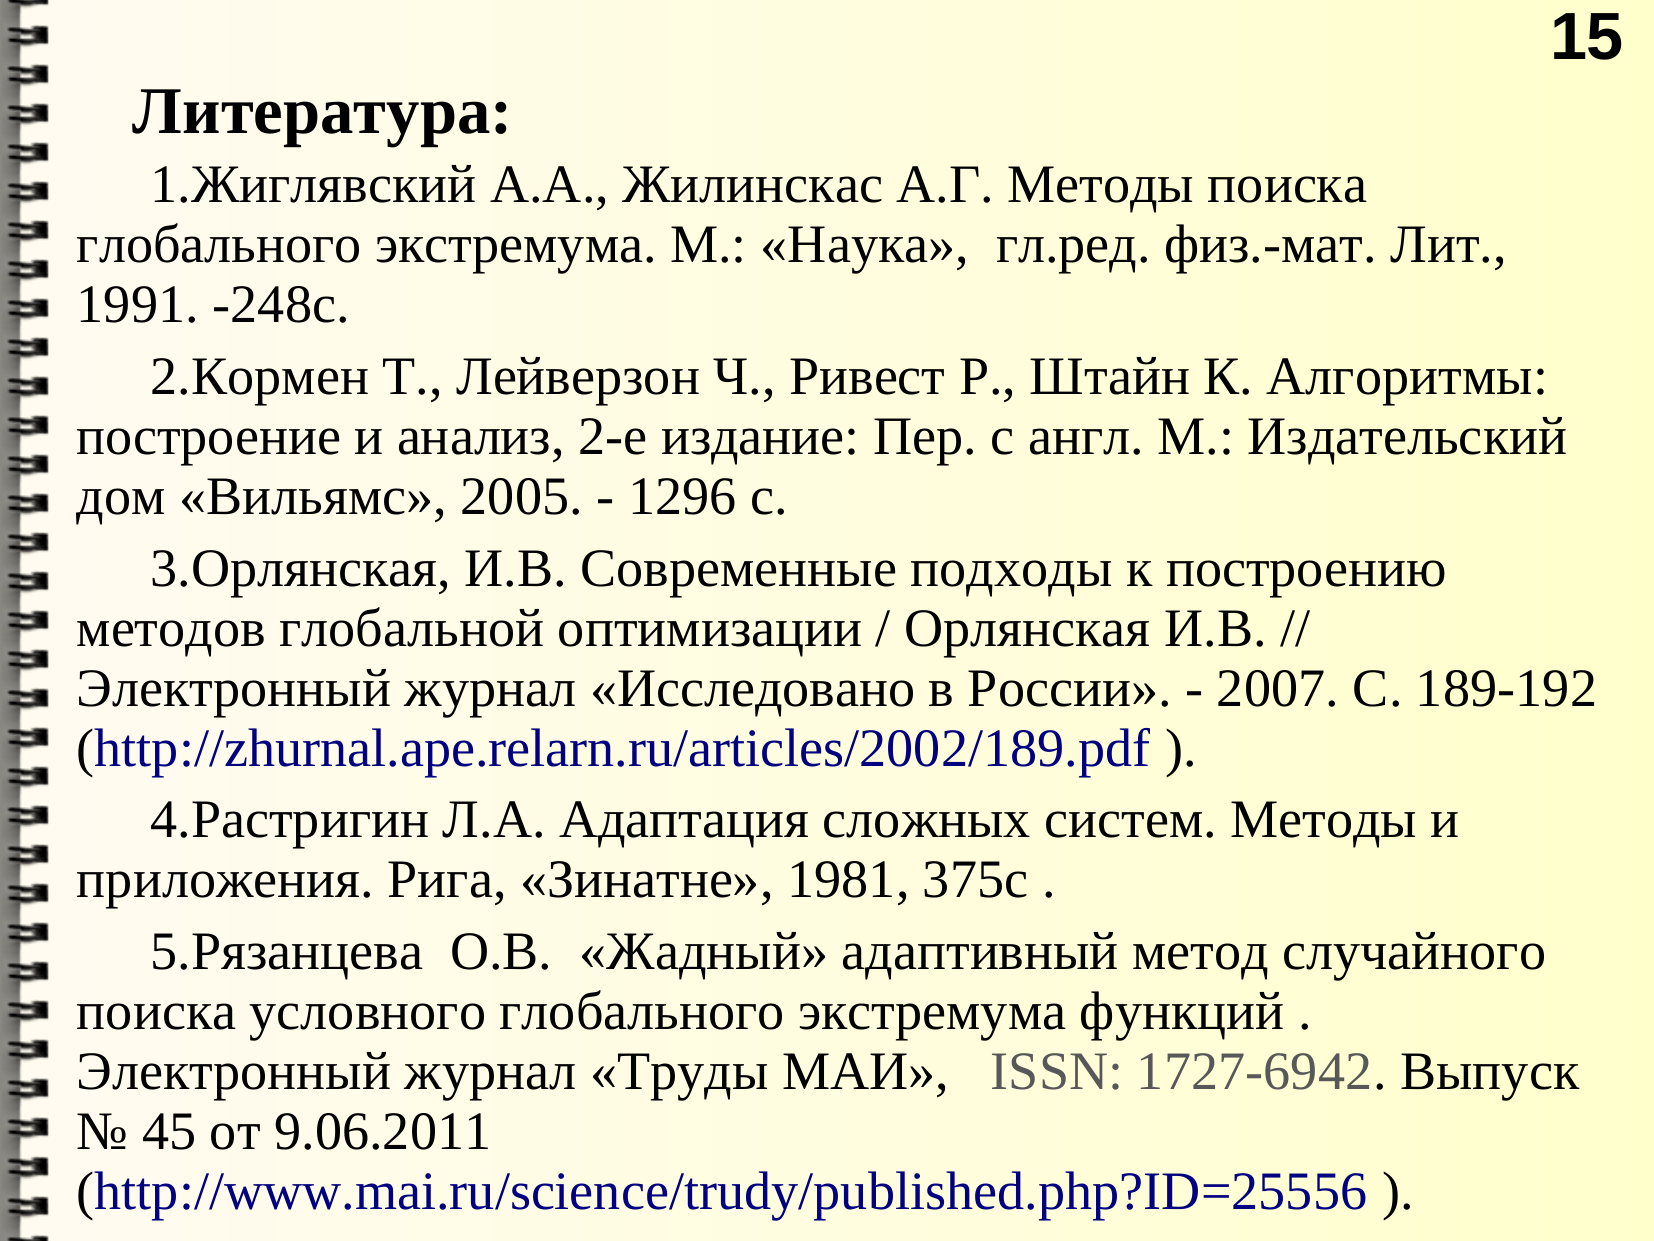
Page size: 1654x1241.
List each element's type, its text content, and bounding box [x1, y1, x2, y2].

subtitle <номер> Литература: Жиглявский А.А., Жилинскас А.Г. Методы поиска глобального экстремума. М.: «Наука», гл.ред. физ.-мат. Лит., 1991. -248с. Кормен Т., Лейверзон Ч., Ривест Р., Штайн К. Алгоритмы: построение и анализ, 2-е издание: Пер. с англ. М.: Издательский дом «Вильямс», 2005. - 1296 с. Орлянская, И.В. Современные подходы к построению методов глобальной оптимизации / Орлянская И.В. // Электронный журнал «Исследовано в России». - 2007. С. 189-192 (http://zhurnal.ape.relarn.ru/articles/2002/189.pdf ). Растригин Л.А. Адаптация сложных систем. Методы и приложения. Рига, «Зинатне», 1981, 375с . Рязанцева О.В. «Жадный» адаптивный метод случайного поиска условного глобального экстремума функций . Электронный журнал «Труды МАИ», ISSN: 1727-6942. Выпуск № 45 от 9.06.2011 (http://www.mai.ru/science/trudy/published.php?ID=25556 ). [59, 0, 1625, 1241]
picture [0, 0, 59, 1241]
